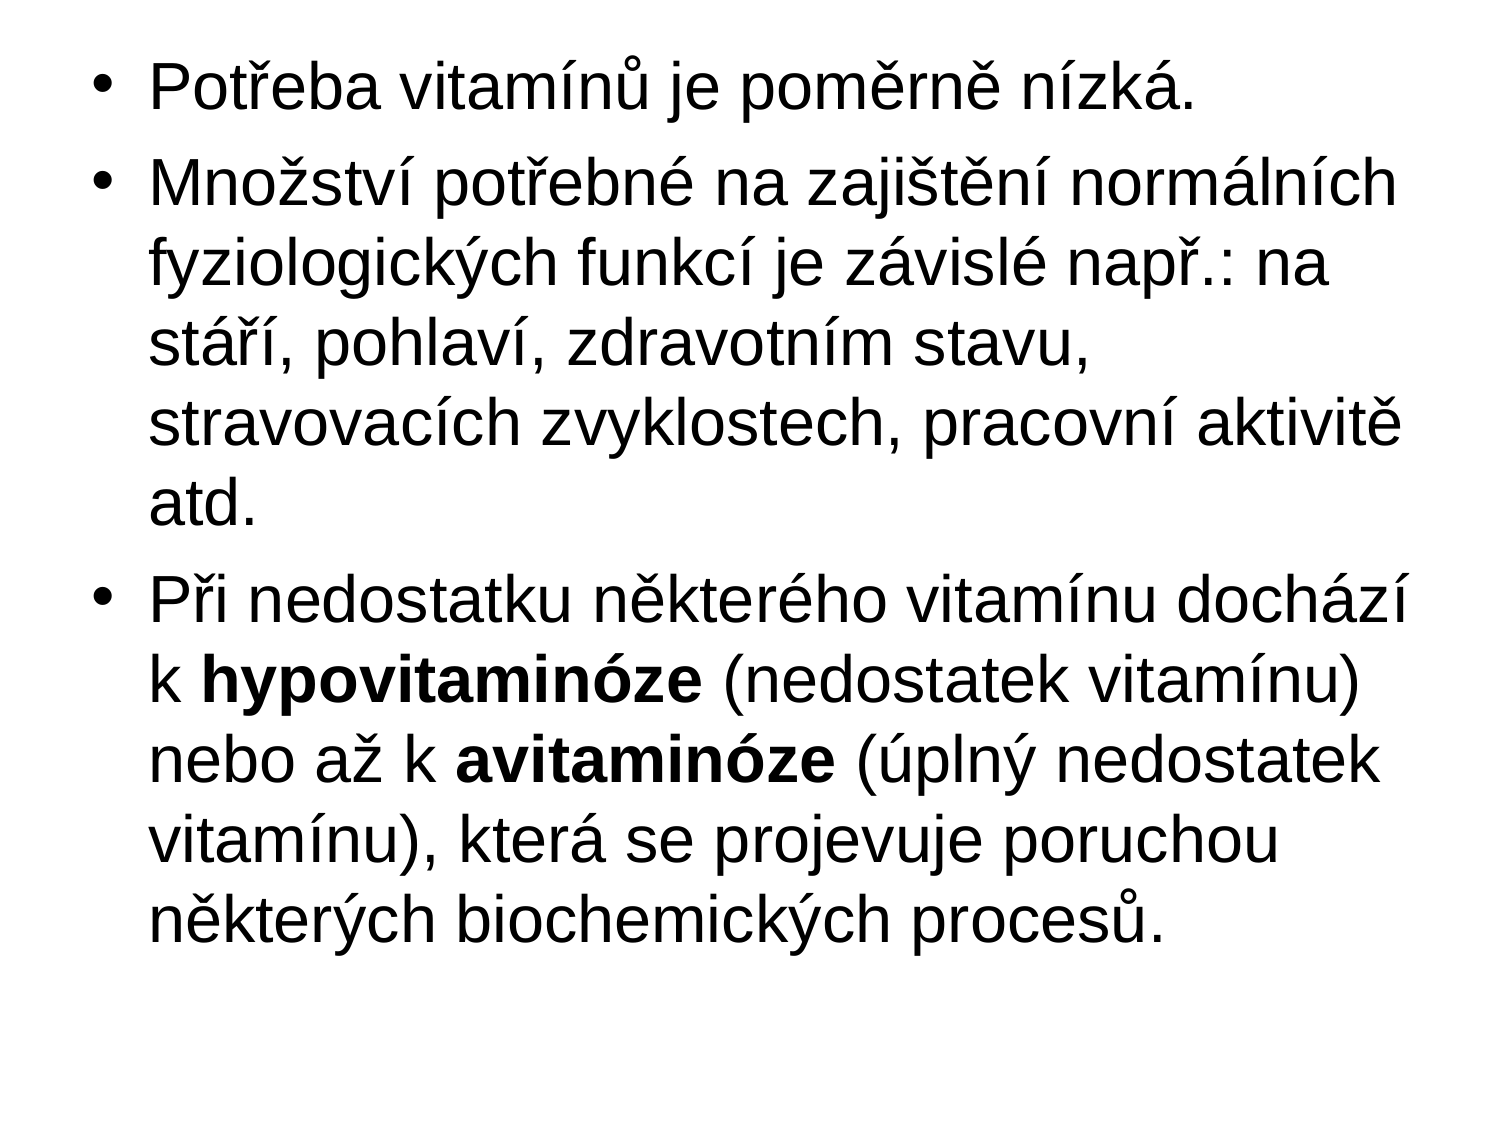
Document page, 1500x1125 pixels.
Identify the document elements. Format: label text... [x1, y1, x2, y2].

list Potřeba vitamínů je poměrně nízká. Množství potřebné na zajištění normálních fyziologických funkcí je závislé např.: na stáří, pohlaví, zdravotním stavu, stravovacích zvyklostech, pracovní aktivitě atd. Při nedostatku některého vitamínu dochází k hypovitaminóze (nedostatek vitamínu) nebo až k avitaminóze (úplný nedostatek vitamínu), která se projevuje poruchou některých biochemických procesů. [76, 35, 1427, 1010]
